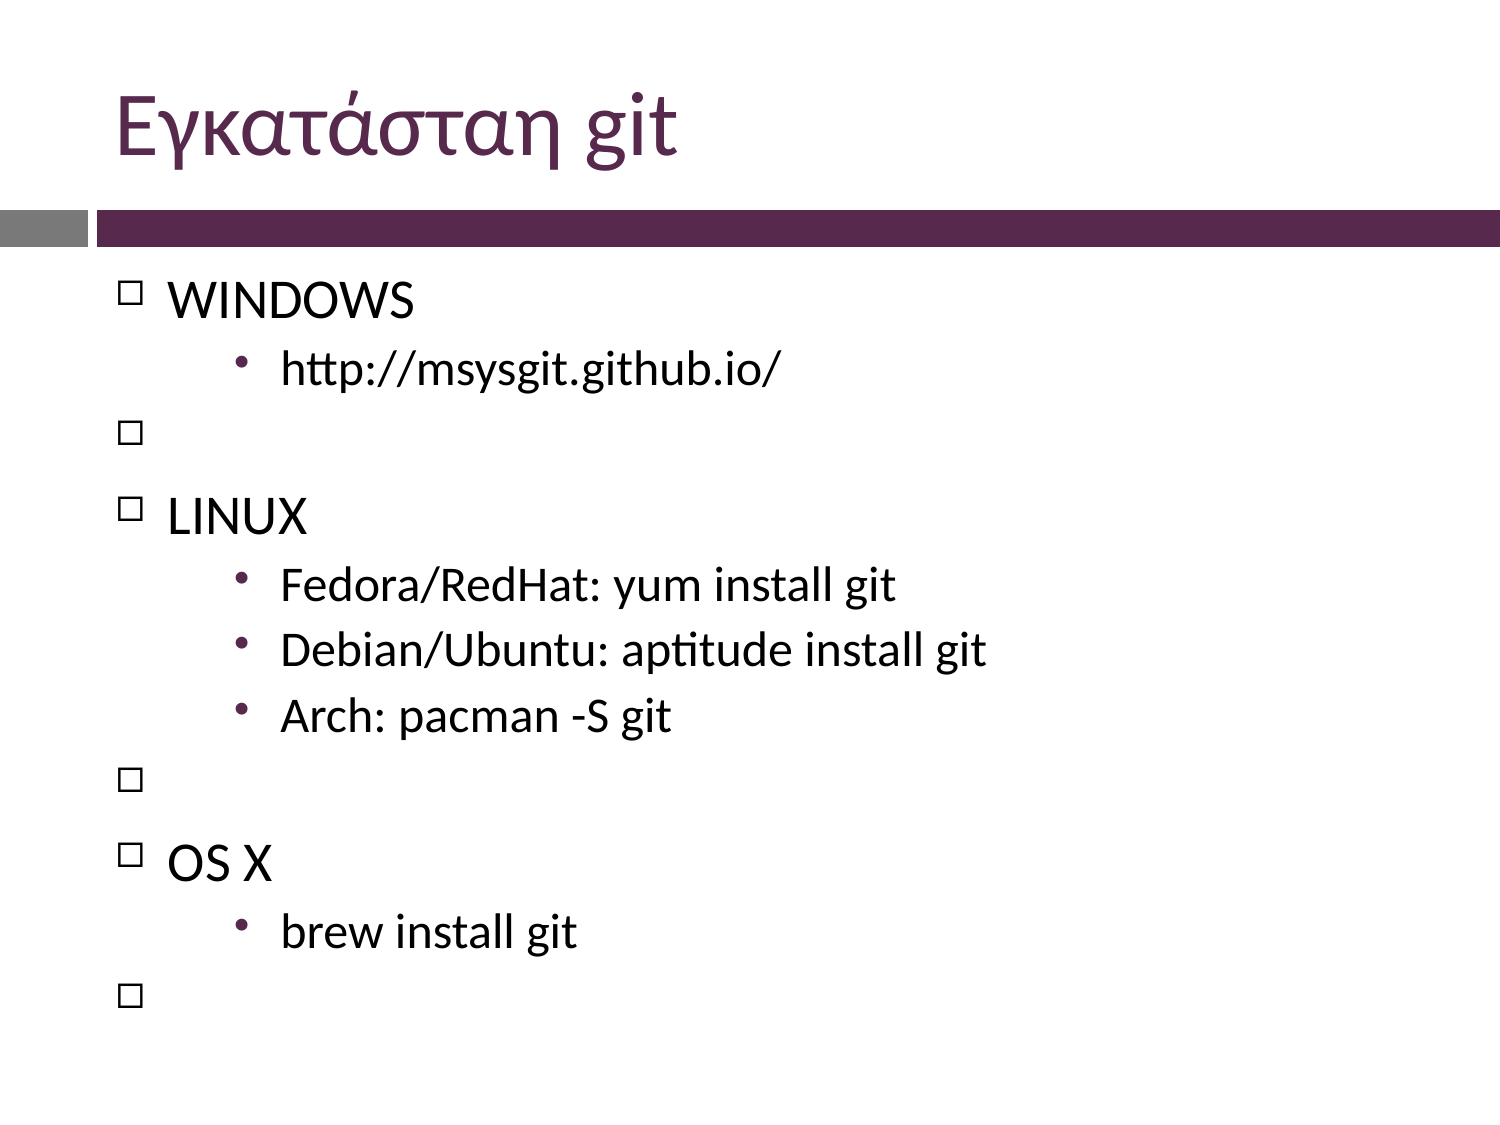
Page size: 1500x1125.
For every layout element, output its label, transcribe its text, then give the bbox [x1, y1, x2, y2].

list WINDOWS http://msysgit.github.io/ LINUX Fedora/RedHat: yum install git Debian/Ubuntu: aptitude install git Arch: pacman -S git OS X brew install git [100, 262, 1438, 1000]
title Εγκατάσταη git [99, 37, 1438, 201]
